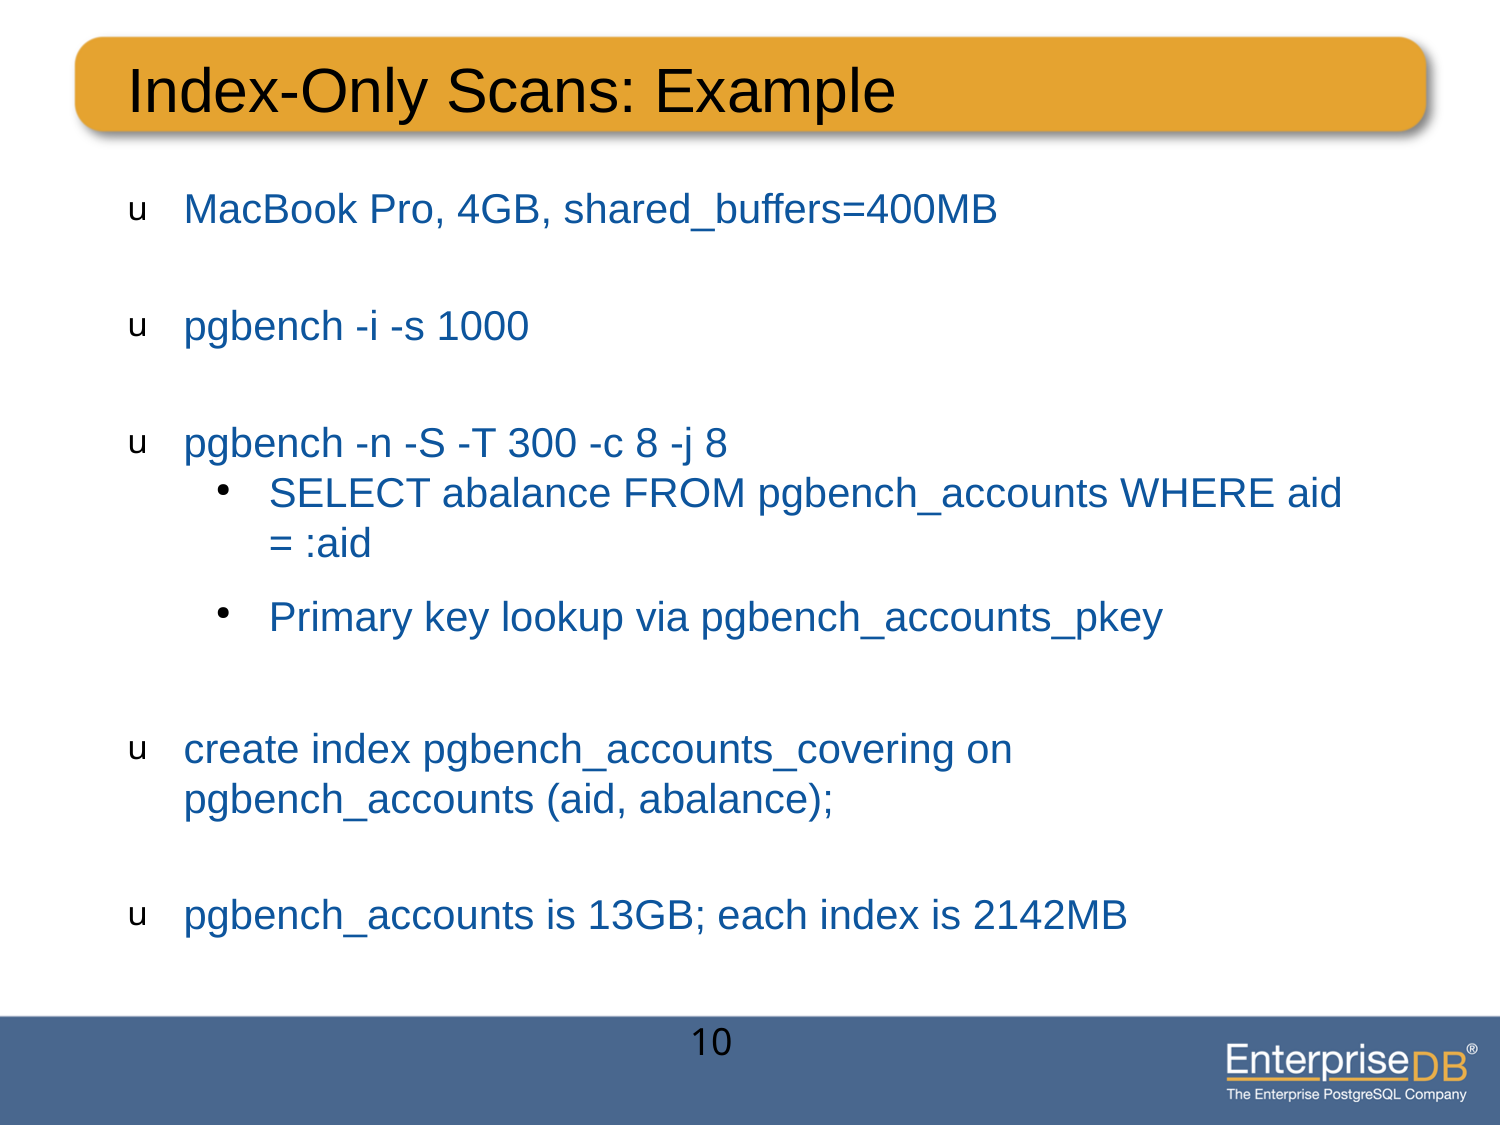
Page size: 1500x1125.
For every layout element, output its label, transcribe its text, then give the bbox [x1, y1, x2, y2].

list MacBook Pro, 4GB, shared_buffers=400MB pgbench -i -s 1000 pgbench -n -S -T 300 -c 8 -j 8 SELECT abalance FROM pgbench_accounts WHERE aid = :aid Primary key lookup via pgbench_accounts_pkey create index pgbench_accounts_covering on pgbench_accounts (aid, abalance); pgbench_accounts is 13GB; each index is 2142MB [112, 174, 1388, 963]
slide_number <number> [675, 1010, 825, 1125]
title Index-Only Scans: Example [112, 37, 1388, 138]
picture [0, 0, 1500, 1125]
